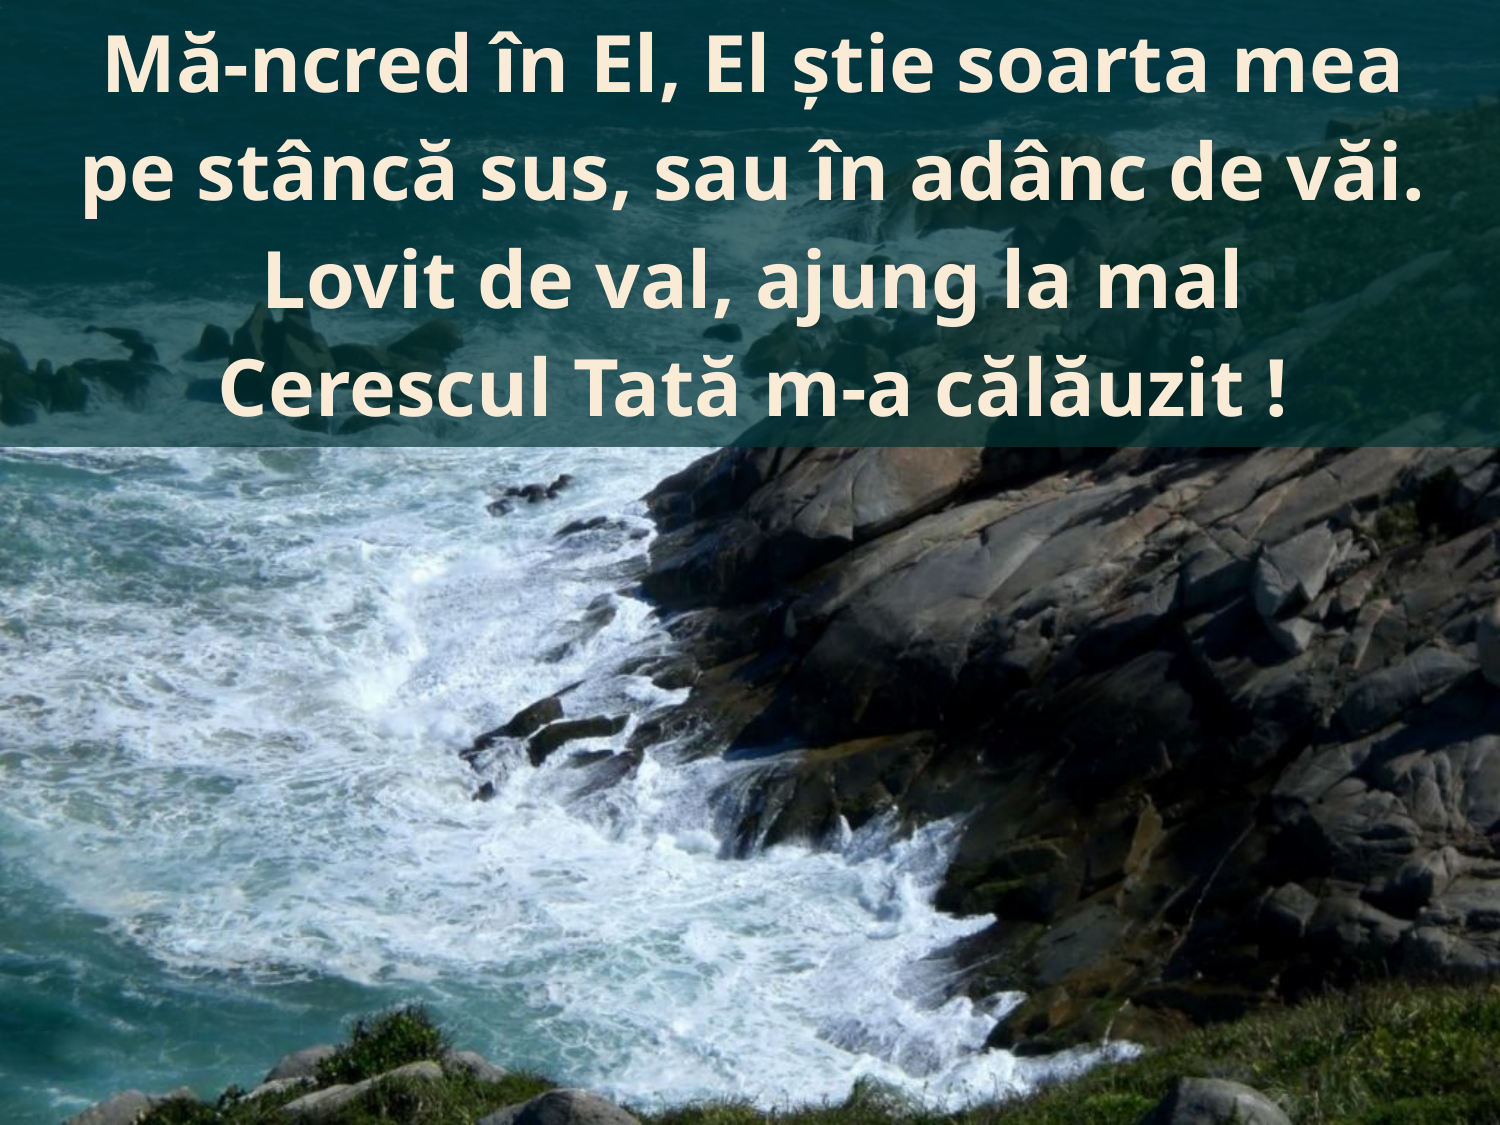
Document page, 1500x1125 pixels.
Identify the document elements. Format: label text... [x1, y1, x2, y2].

picture [0, 447, 1500, 1125]
text_box Mă-ncred în El, El ştie soarta mea pe stâncă sus, sau în adânc de văi. Lovit de val, ajung la mal Cerescul Tată m-a călăuzit ! [0, 0, 1500, 402]
